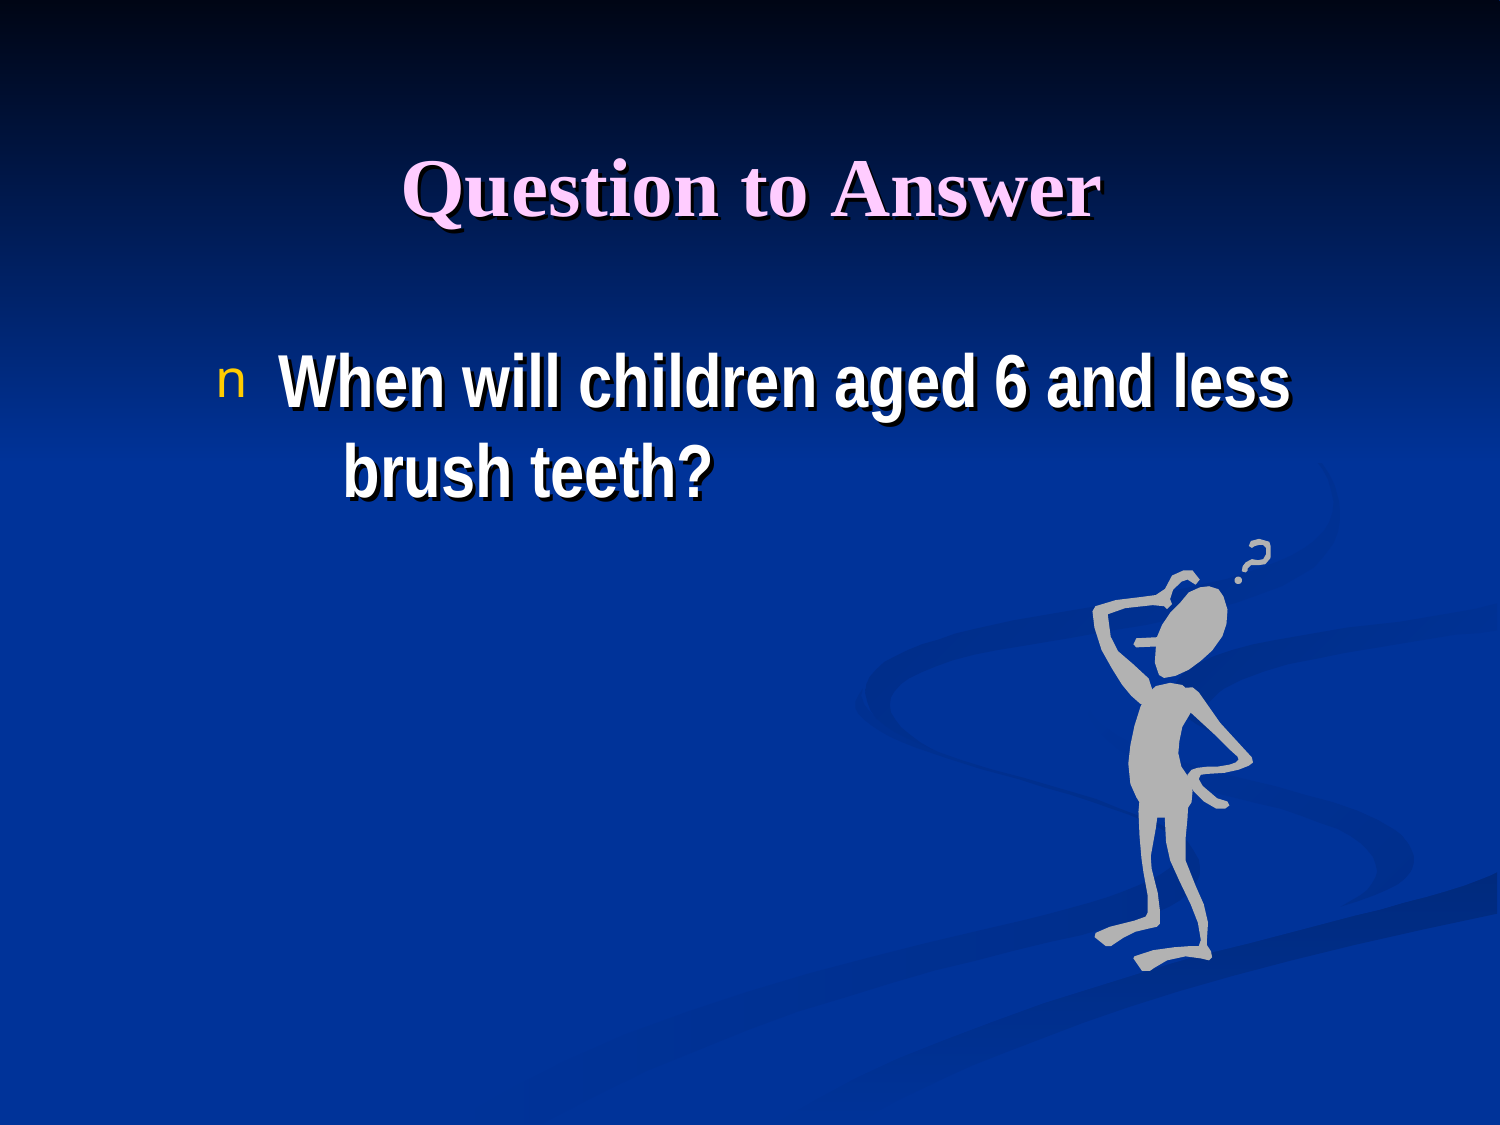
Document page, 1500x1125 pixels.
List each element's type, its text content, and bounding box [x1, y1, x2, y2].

picture [1092, 538, 1271, 971]
title Question to Answer [76, 113, 1427, 254]
list When will children aged 6 and less brush teeth? [200, 324, 1425, 1004]
